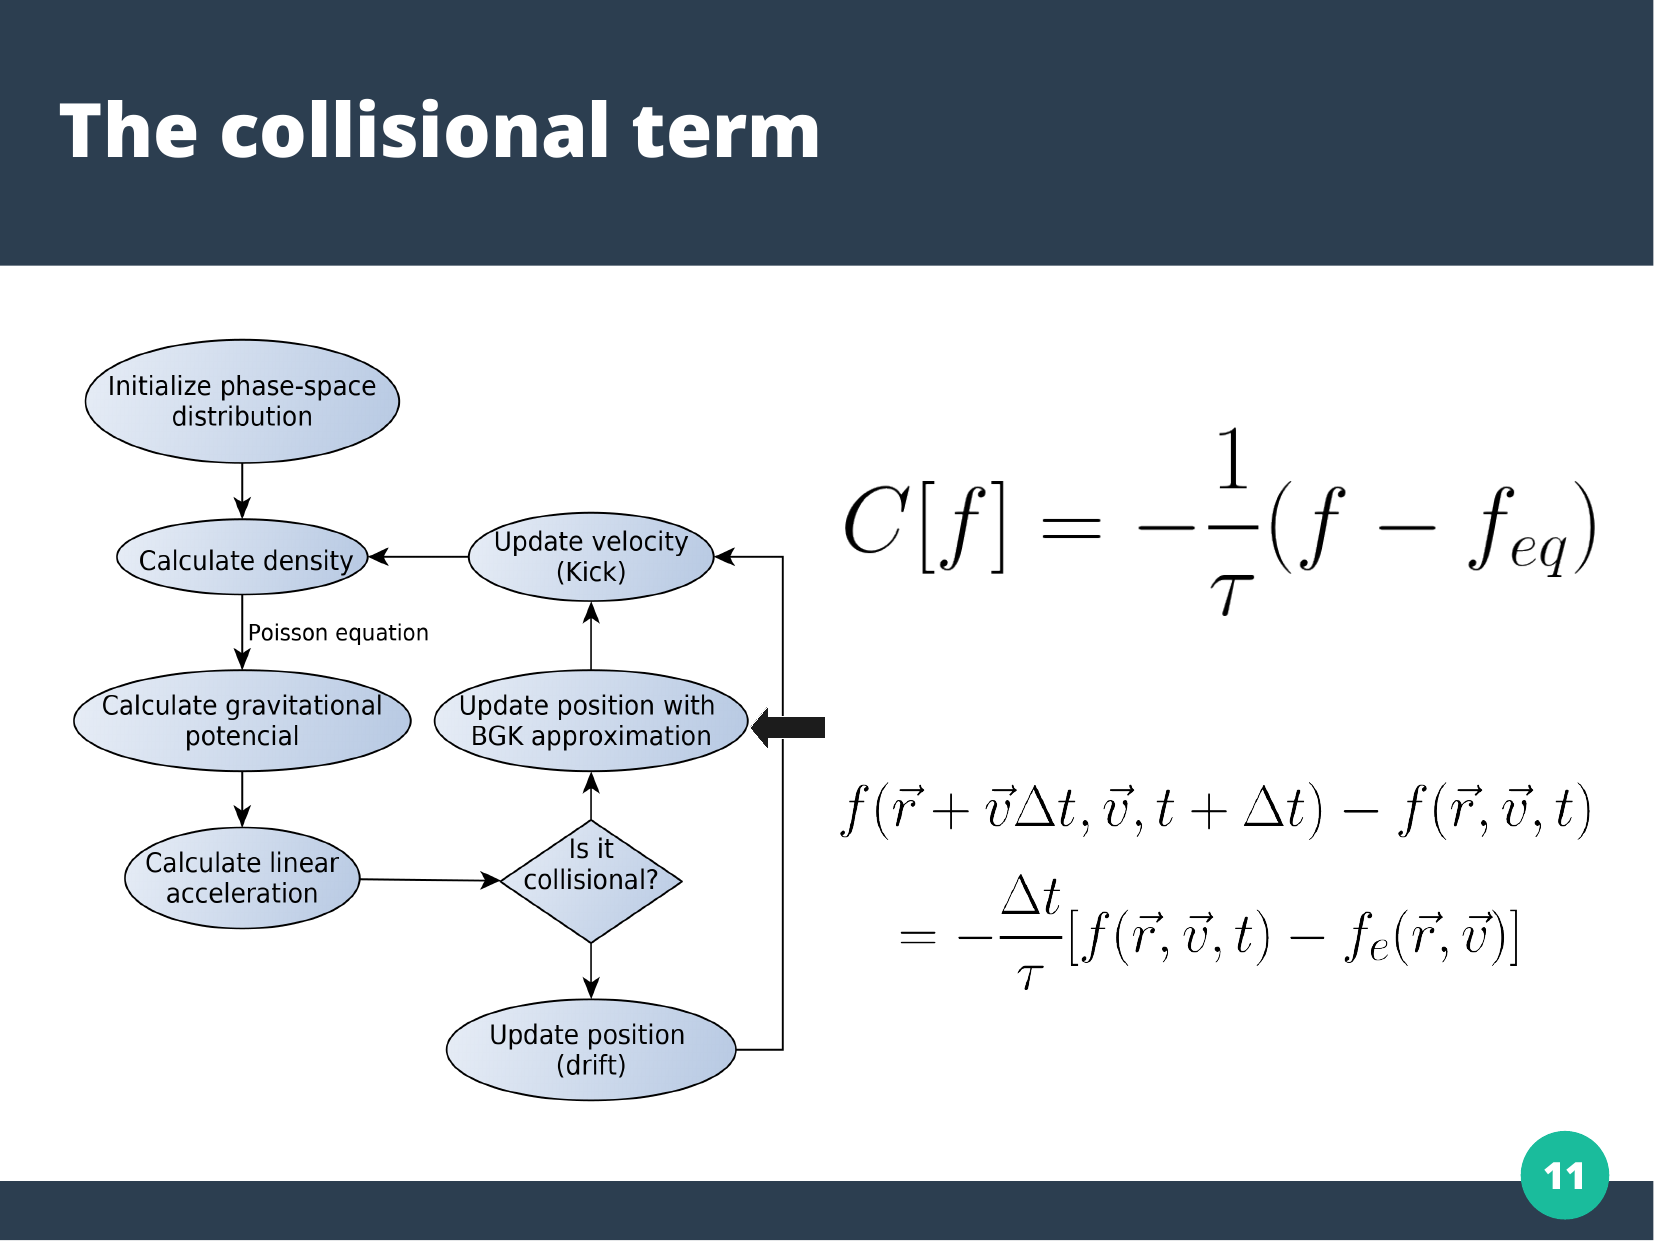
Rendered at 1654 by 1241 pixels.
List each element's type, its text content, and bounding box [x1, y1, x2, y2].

text_box [750, 705, 826, 751]
title The collisional term [59, 49, 1595, 207]
picture [840, 782, 1590, 841]
picture [58, 330, 809, 1146]
picture [900, 874, 1517, 991]
picture [845, 427, 1595, 616]
